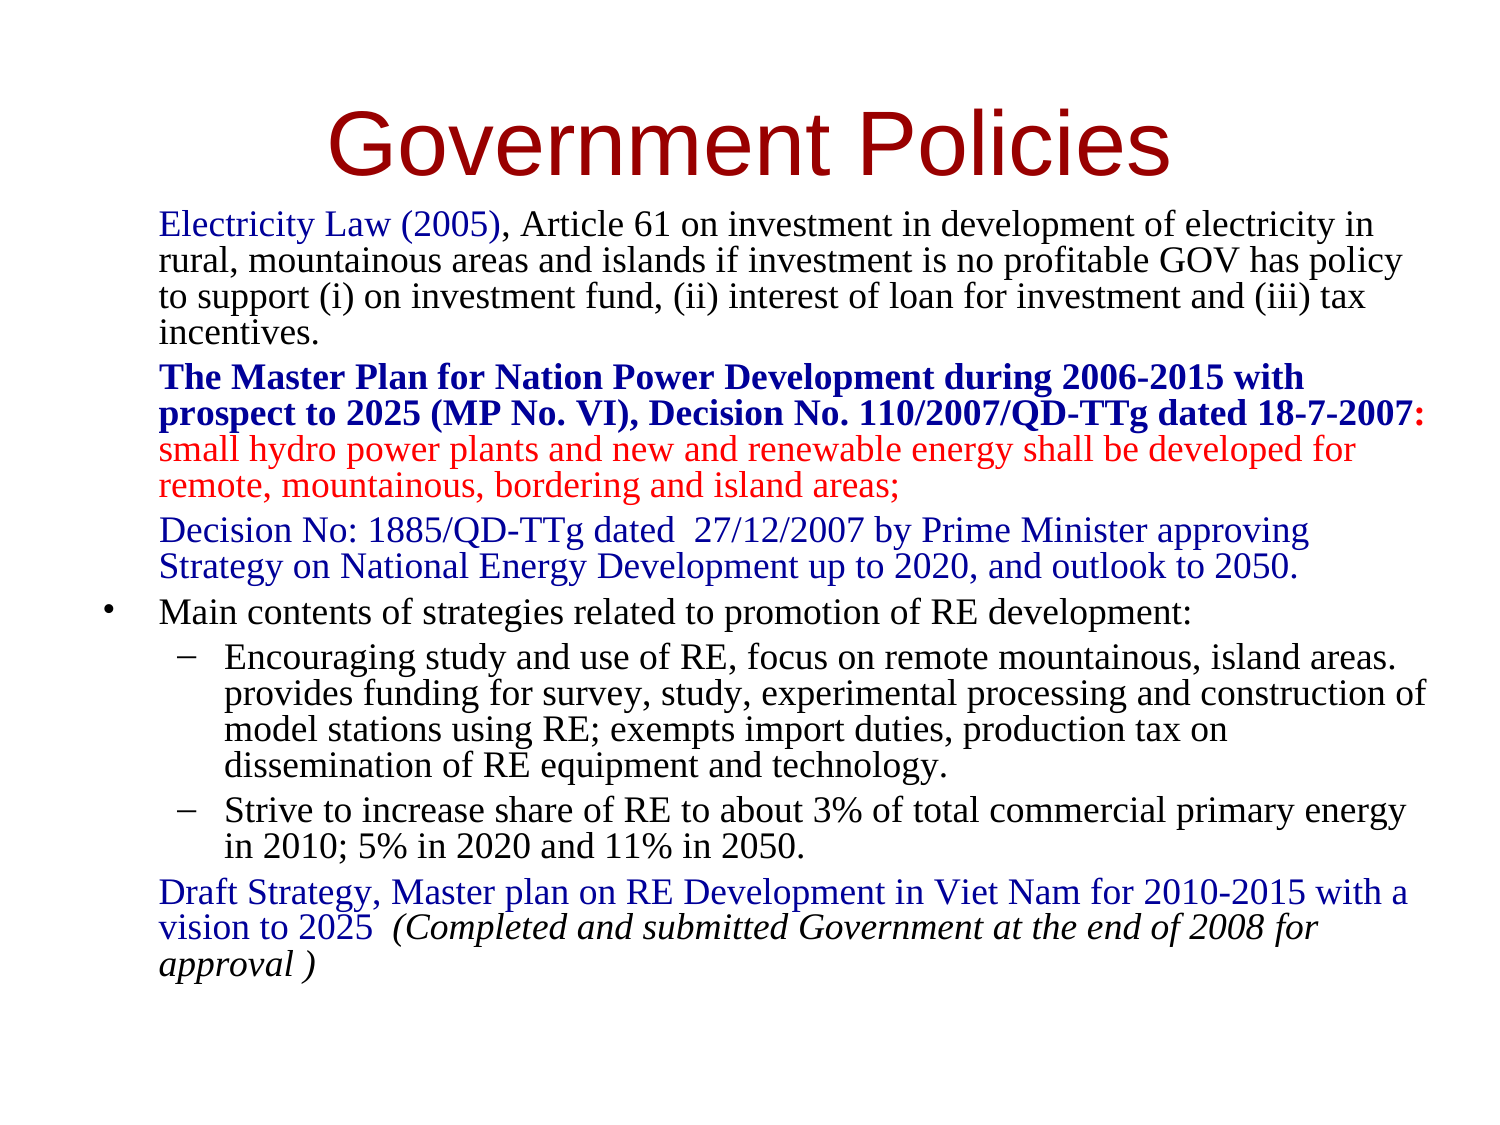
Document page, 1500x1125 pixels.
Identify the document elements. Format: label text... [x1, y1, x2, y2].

title Government Policies [75, 45, 1426, 233]
list Electricity Law (2005), Article 61 on investment in development of electricity in rural, mountainous areas and islands if investment is no profitable GOV has policy to support (i) on investment fund, (ii) interest of loan for investment and (iii) tax incentives. The Master Plan for Nation Power Development during 2006-2015 with prospect to 2025 (MP No. VI), Decision No. 110/2007/QD-TTg dated 18-7-2007: small hydro power plants and new and renewable energy shall be developed for remote, mountainous, bordering and island areas; Decision No: 1885/QD-TTg dated 27/12/2007 by Prime Minister approving Strategy on National Energy Development up to 2020, and outlook to 2050. Main contents of strategies related to promotion of RE development: Encouraging study and use of RE, focus on remote mountainous, island areas. provides funding for survey, study, experimental processing and construction of model stations using RE; exempts import duties, production tax on dissemination of RE equipment and technology. Strive to increase share of RE to about 3% of total commercial primary energy in 2010; 5% in 2020 and 11% in 2050. Draft Strategy, Master plan on RE Development in Viet Nam for 2010-2015 with a vision to 2025 (Completed and submitted Government at the end of 2008 for approval ) [87, 199, 1450, 1063]
